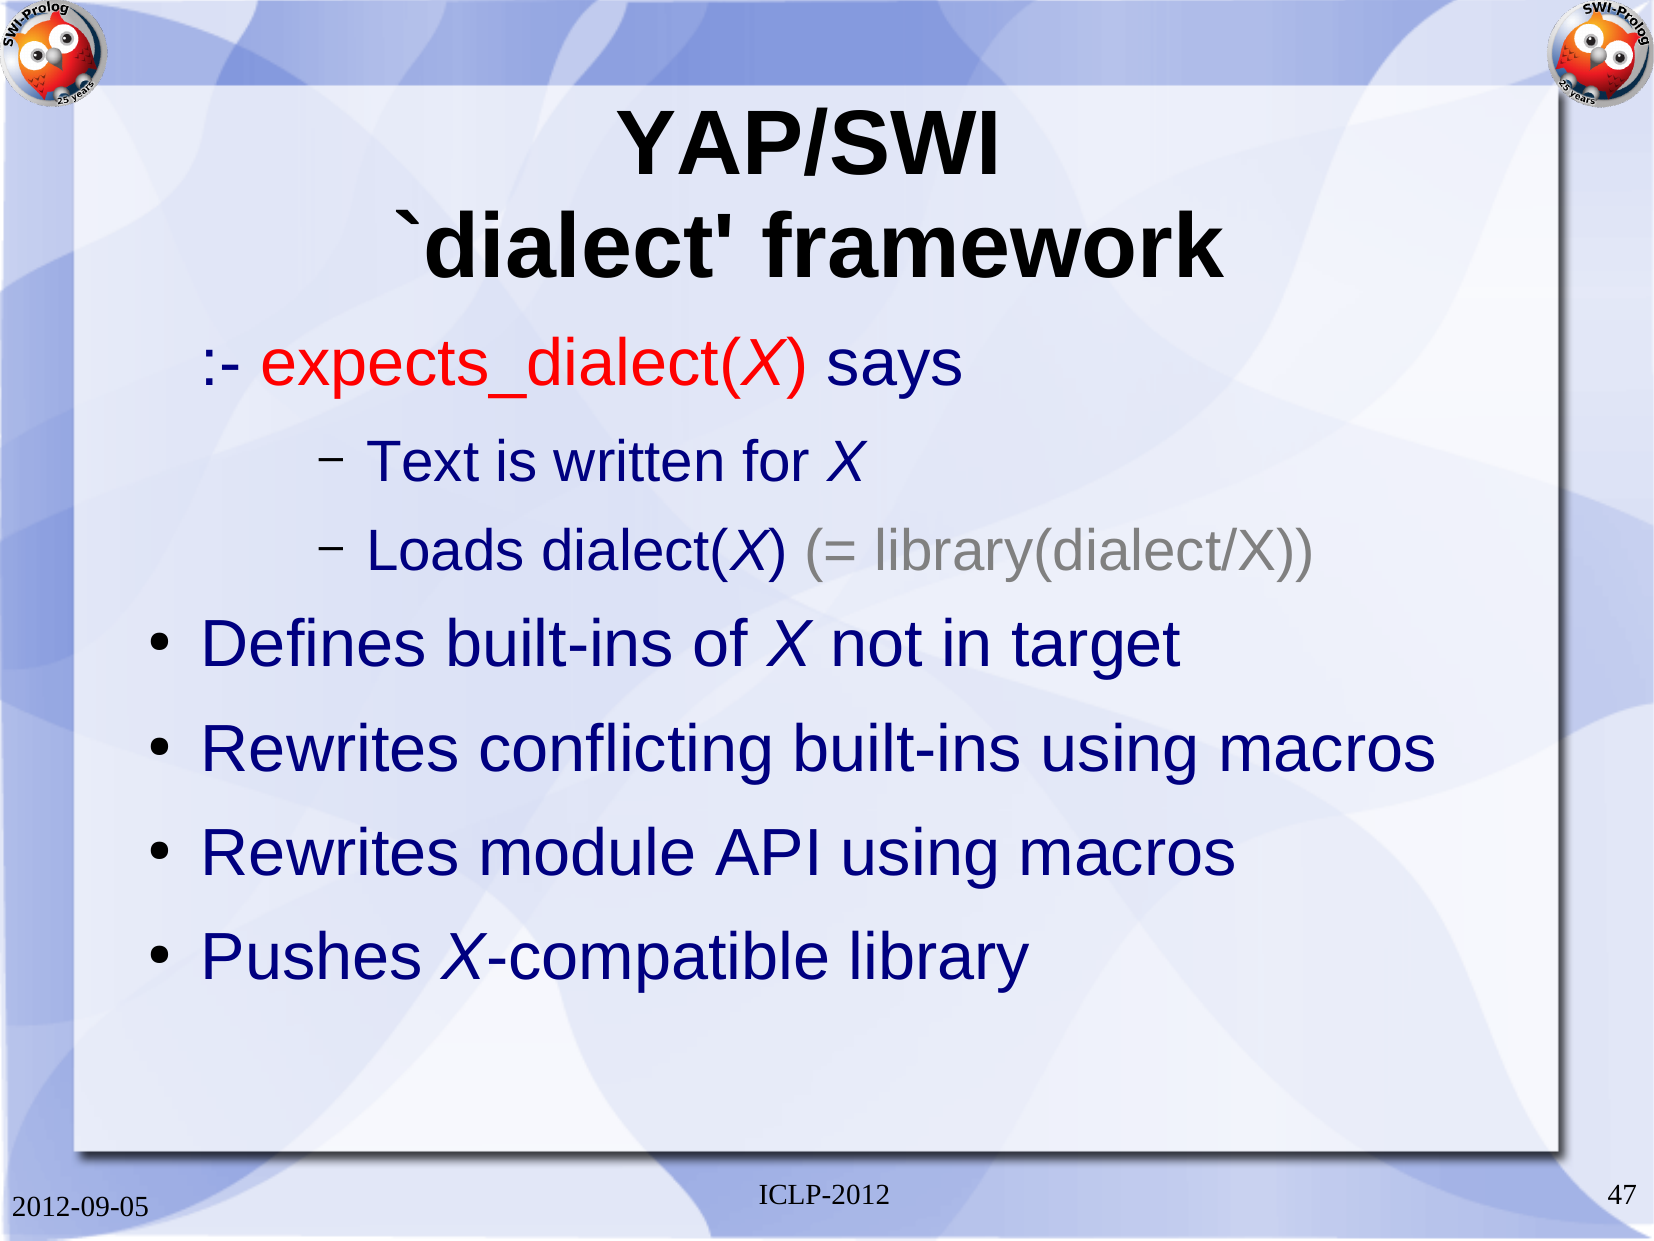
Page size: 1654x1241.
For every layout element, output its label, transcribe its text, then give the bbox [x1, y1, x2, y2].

list :- expects_dialect(X) says Text is written for X Loads dialect(X) (= library(dialect/X)) Defines built-ins of X not in target Rewrites conflicting built-ins using macros Rewrites module API using macros Pushes X-compatible library [129, 324, 1489, 1045]
title YAP/SWI `dialect' framework [82, 90, 1536, 298]
picture [0, 0, 1654, 1241]
